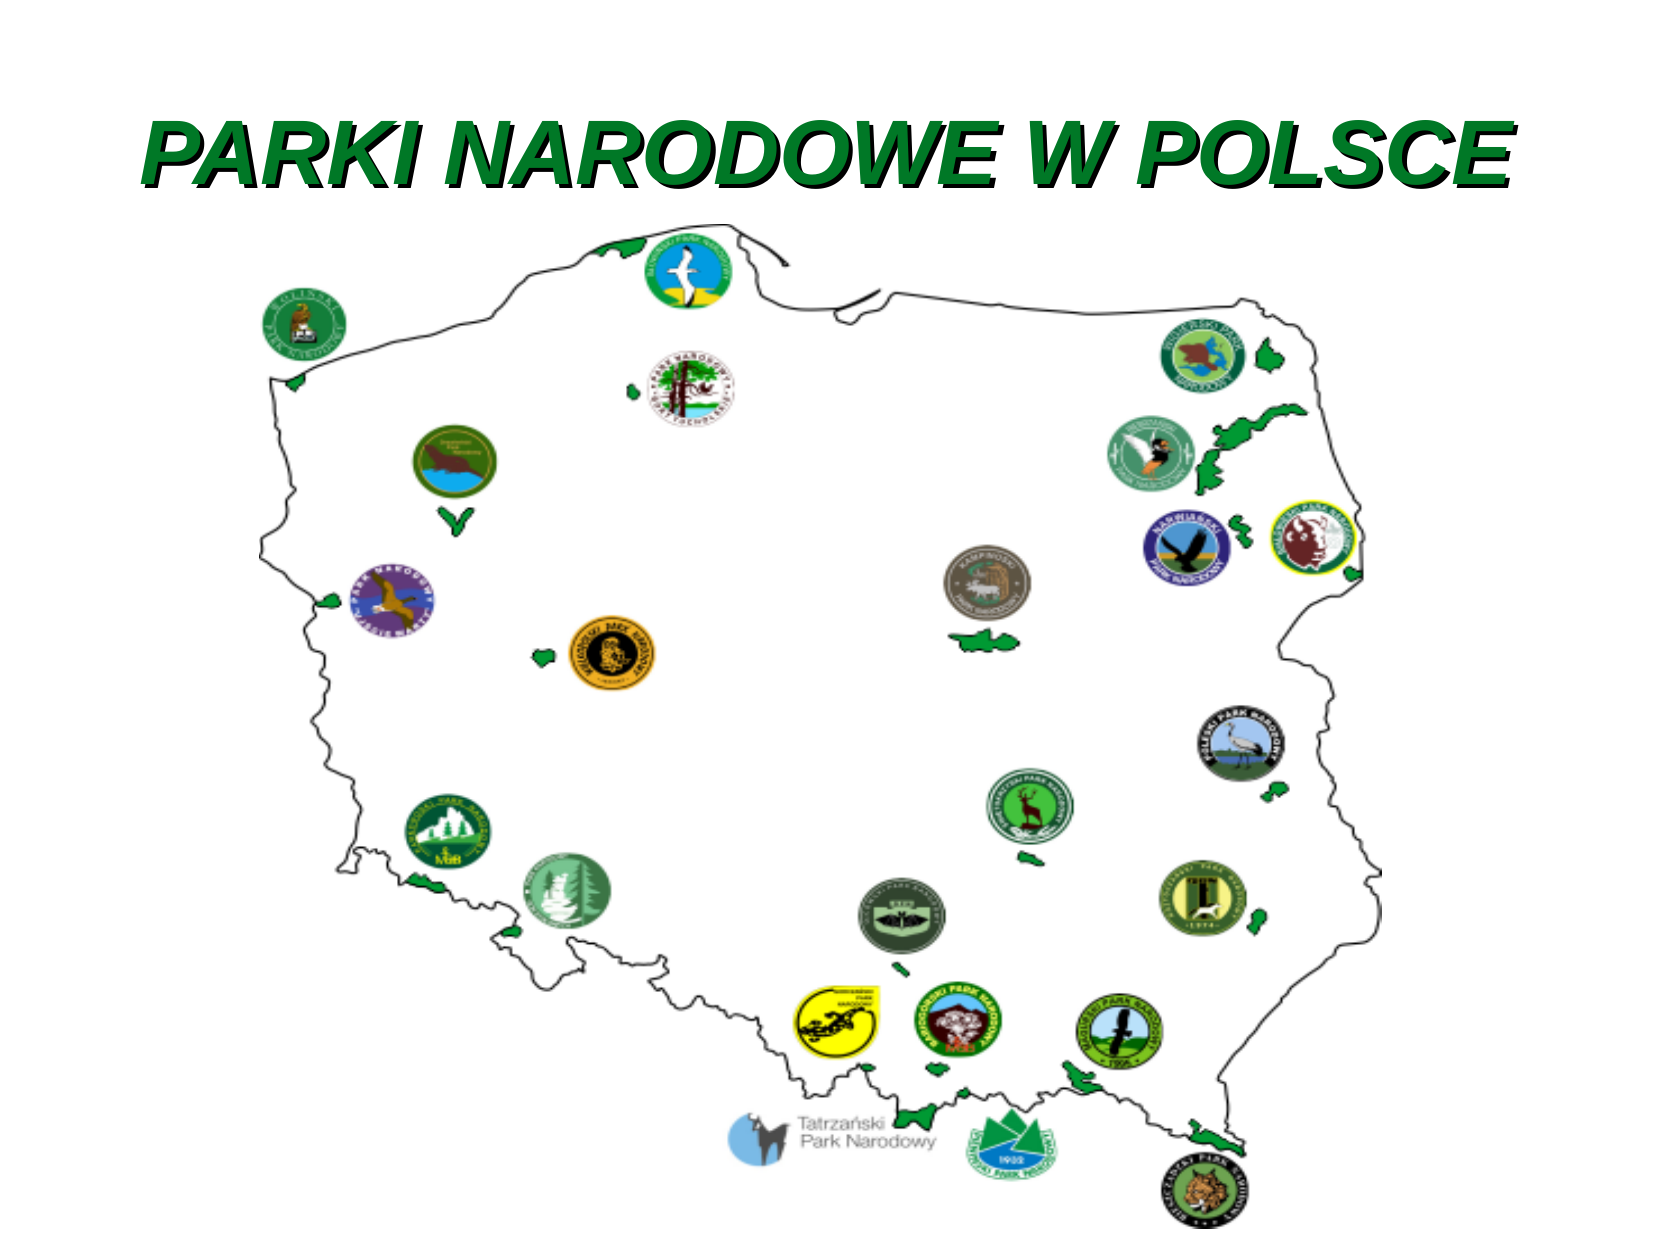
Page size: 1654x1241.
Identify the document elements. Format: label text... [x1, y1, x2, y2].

picture [259, 224, 1382, 1229]
title PARKI NARODOWE W POLSCE [82, 49, 1571, 257]
